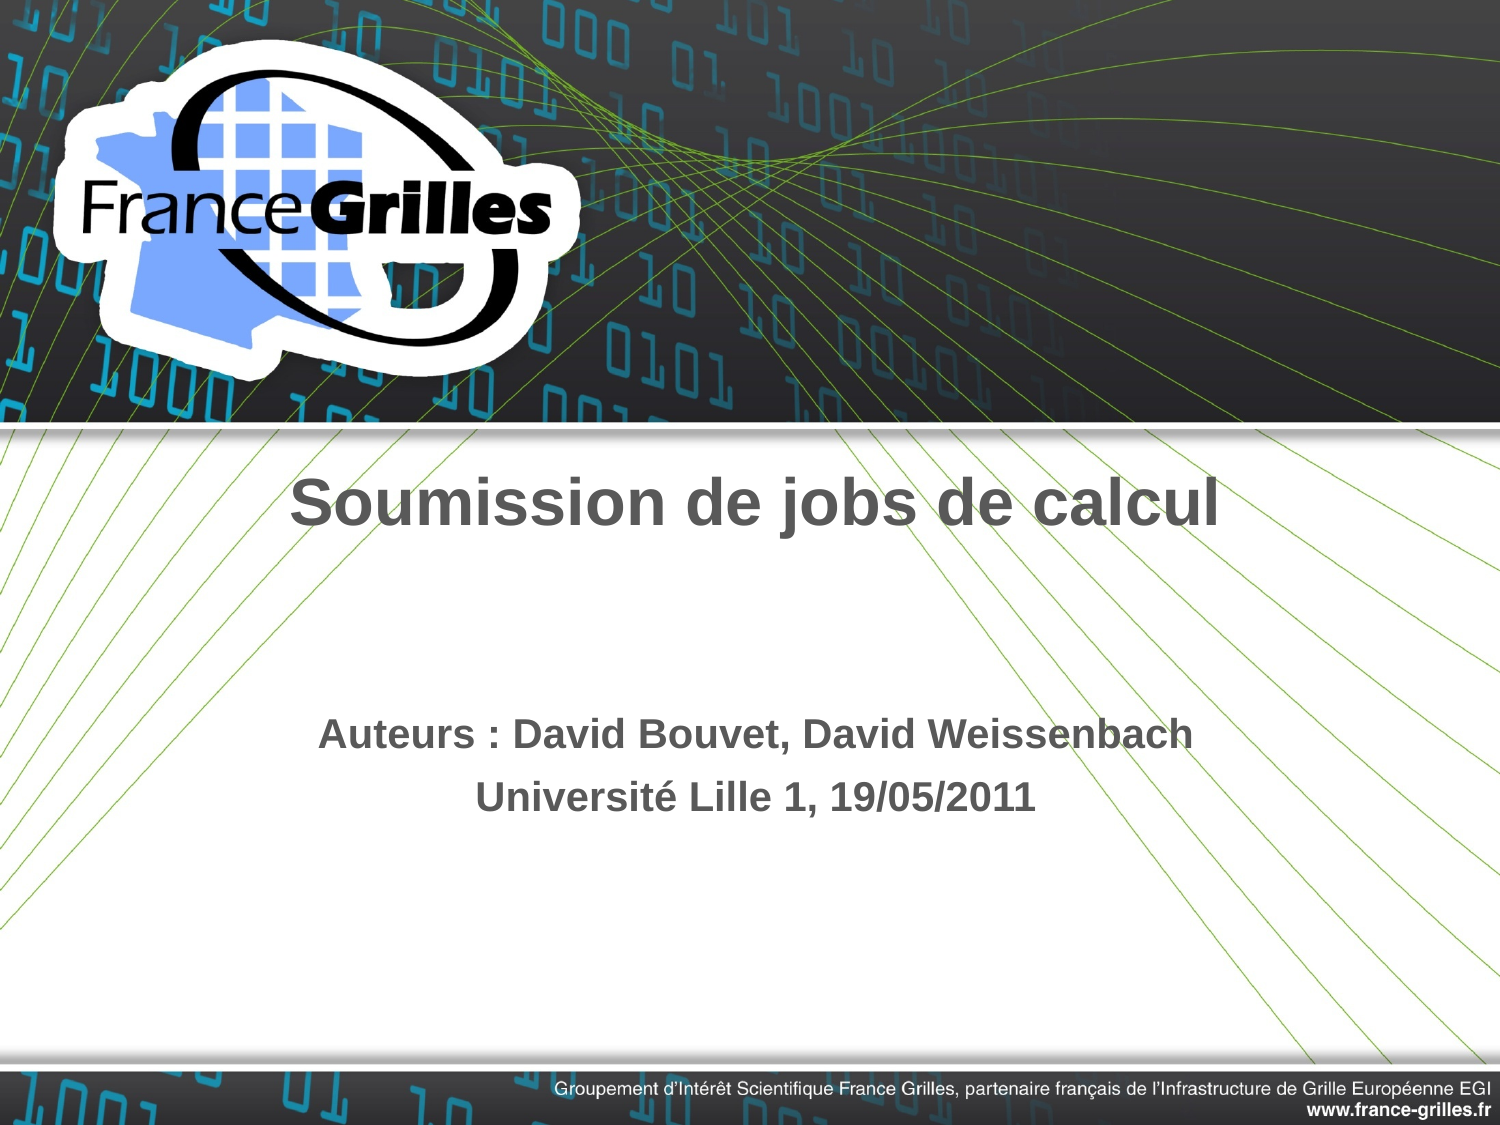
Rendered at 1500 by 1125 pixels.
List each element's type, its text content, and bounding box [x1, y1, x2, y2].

subtitle Soumission de jobs de calcul Auteurs : David Bouvet, David Weissenbach Université Lille 1, 19/05/2011 [53, 269, 1459, 1016]
picture [0, 0, 1500, 1125]
